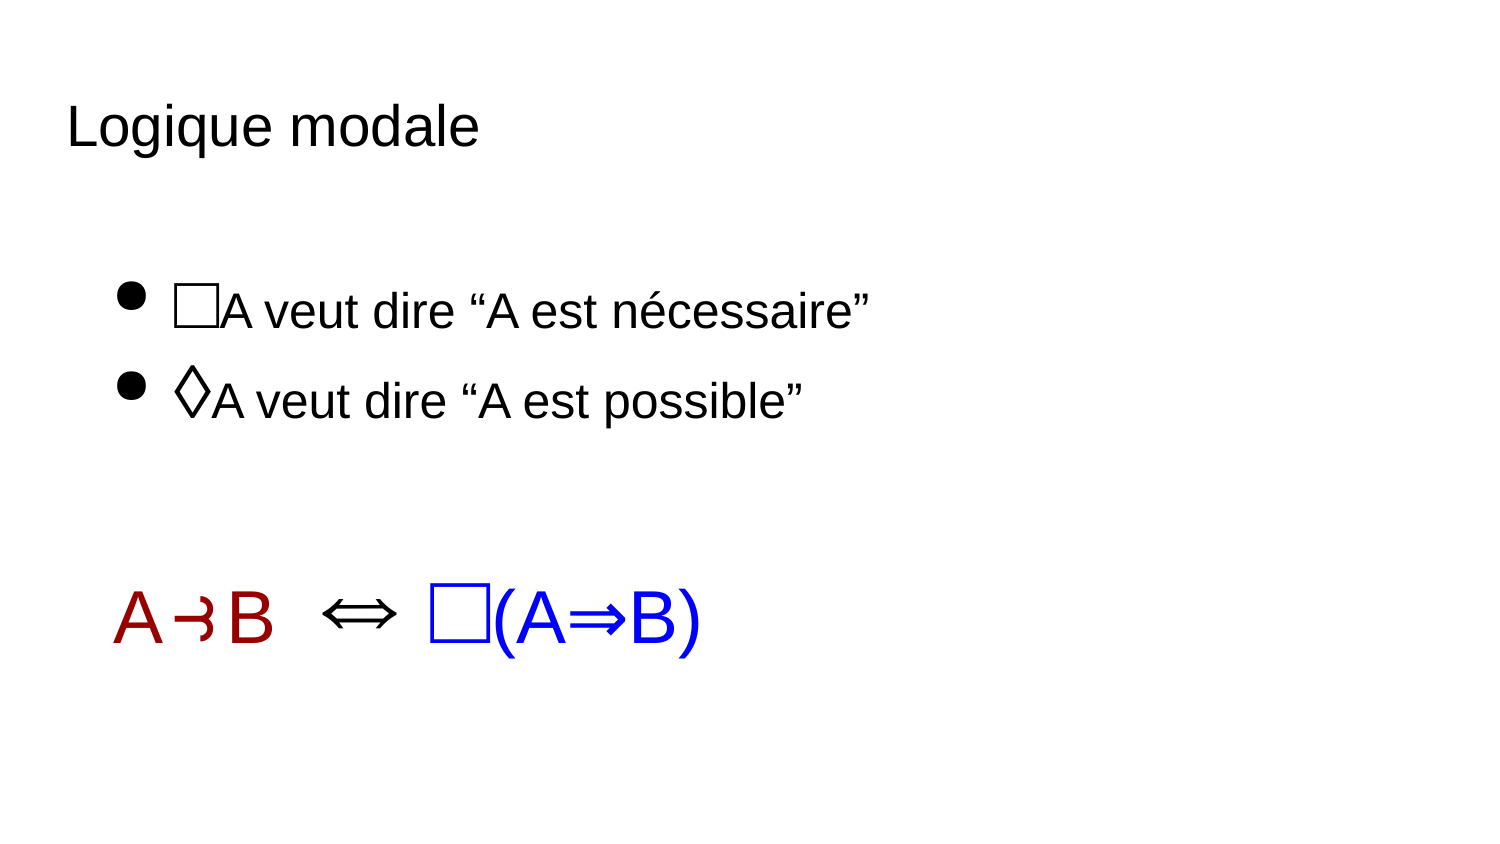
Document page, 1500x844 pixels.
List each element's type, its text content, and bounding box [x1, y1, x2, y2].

title Logique modale [51, 72, 1449, 167]
text_box A⥽B ⇔ □(A⇒B) [99, 503, 1249, 780]
text_box □A veut dire “A est nécessaire” ◊A veut dire “A est possible” [84, 238, 935, 545]
